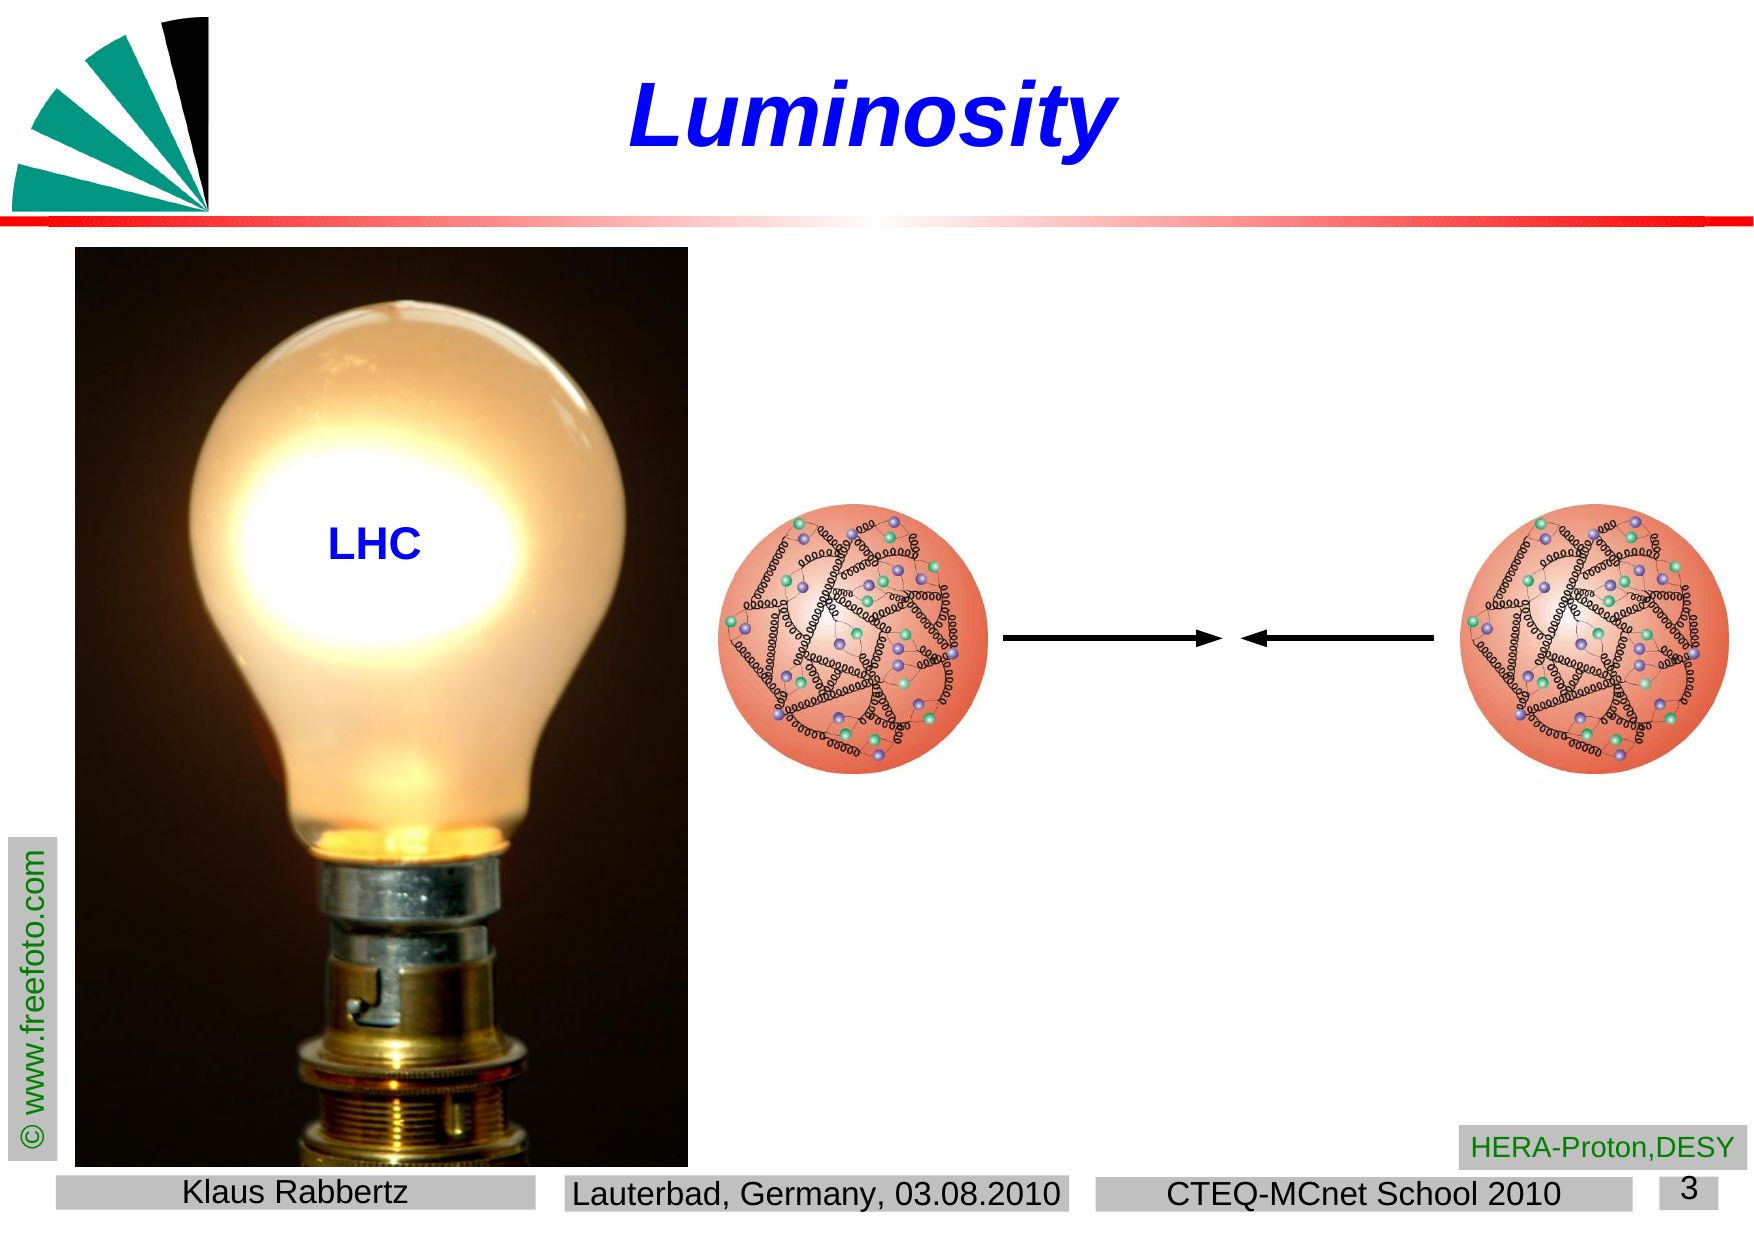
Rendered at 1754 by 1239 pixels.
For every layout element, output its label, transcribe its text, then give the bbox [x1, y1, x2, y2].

picture [1460, 504, 1729, 774]
picture [12, 17, 209, 214]
picture [718, 504, 988, 774]
text_box © www.freefoto.com [8, 837, 58, 1161]
text_box HERA-Proton,DESY [1458, 1125, 1748, 1170]
picture [75, 247, 688, 1167]
title Luminosity [220, 16, 1525, 213]
text_box LHC [315, 511, 434, 576]
